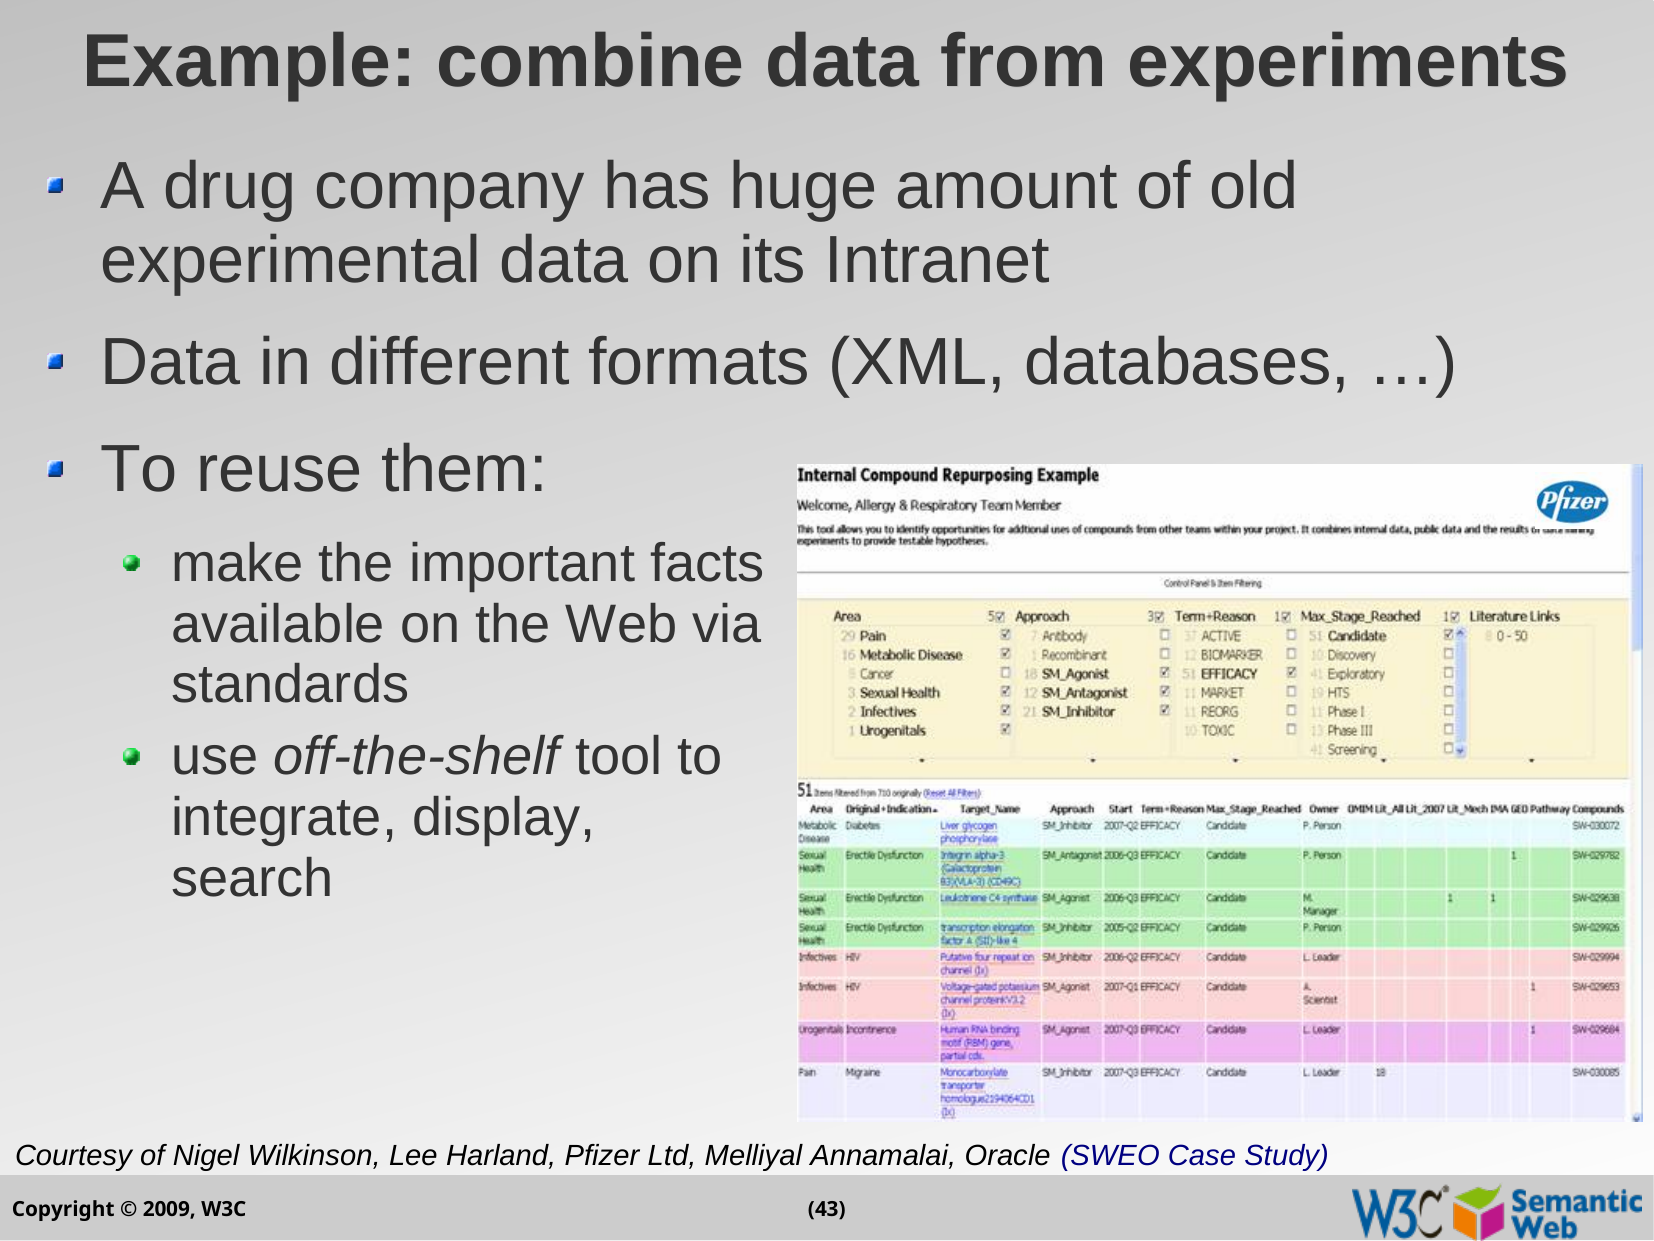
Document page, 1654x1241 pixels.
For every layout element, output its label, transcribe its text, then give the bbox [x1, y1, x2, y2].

picture [1352, 1182, 1642, 1241]
title Example: combine data from experiments [0, 0, 1654, 119]
text_box Courtesy of Nigel Wilkinson, Lee Harland, Pfizer Ltd, Melliyal Annamalai, Oracle (SWEO Case Study) [0, 1133, 1345, 1182]
picture [797, 464, 1643, 1123]
list A drug company has huge amount of old experimental data on its Intranet Data in different formats (XML, databases, …) [29, 147, 1624, 502]
list To reuse them: make the important facts available on the Web via standards use off-the-shelf tool to integrate, display, search [29, 431, 768, 1128]
